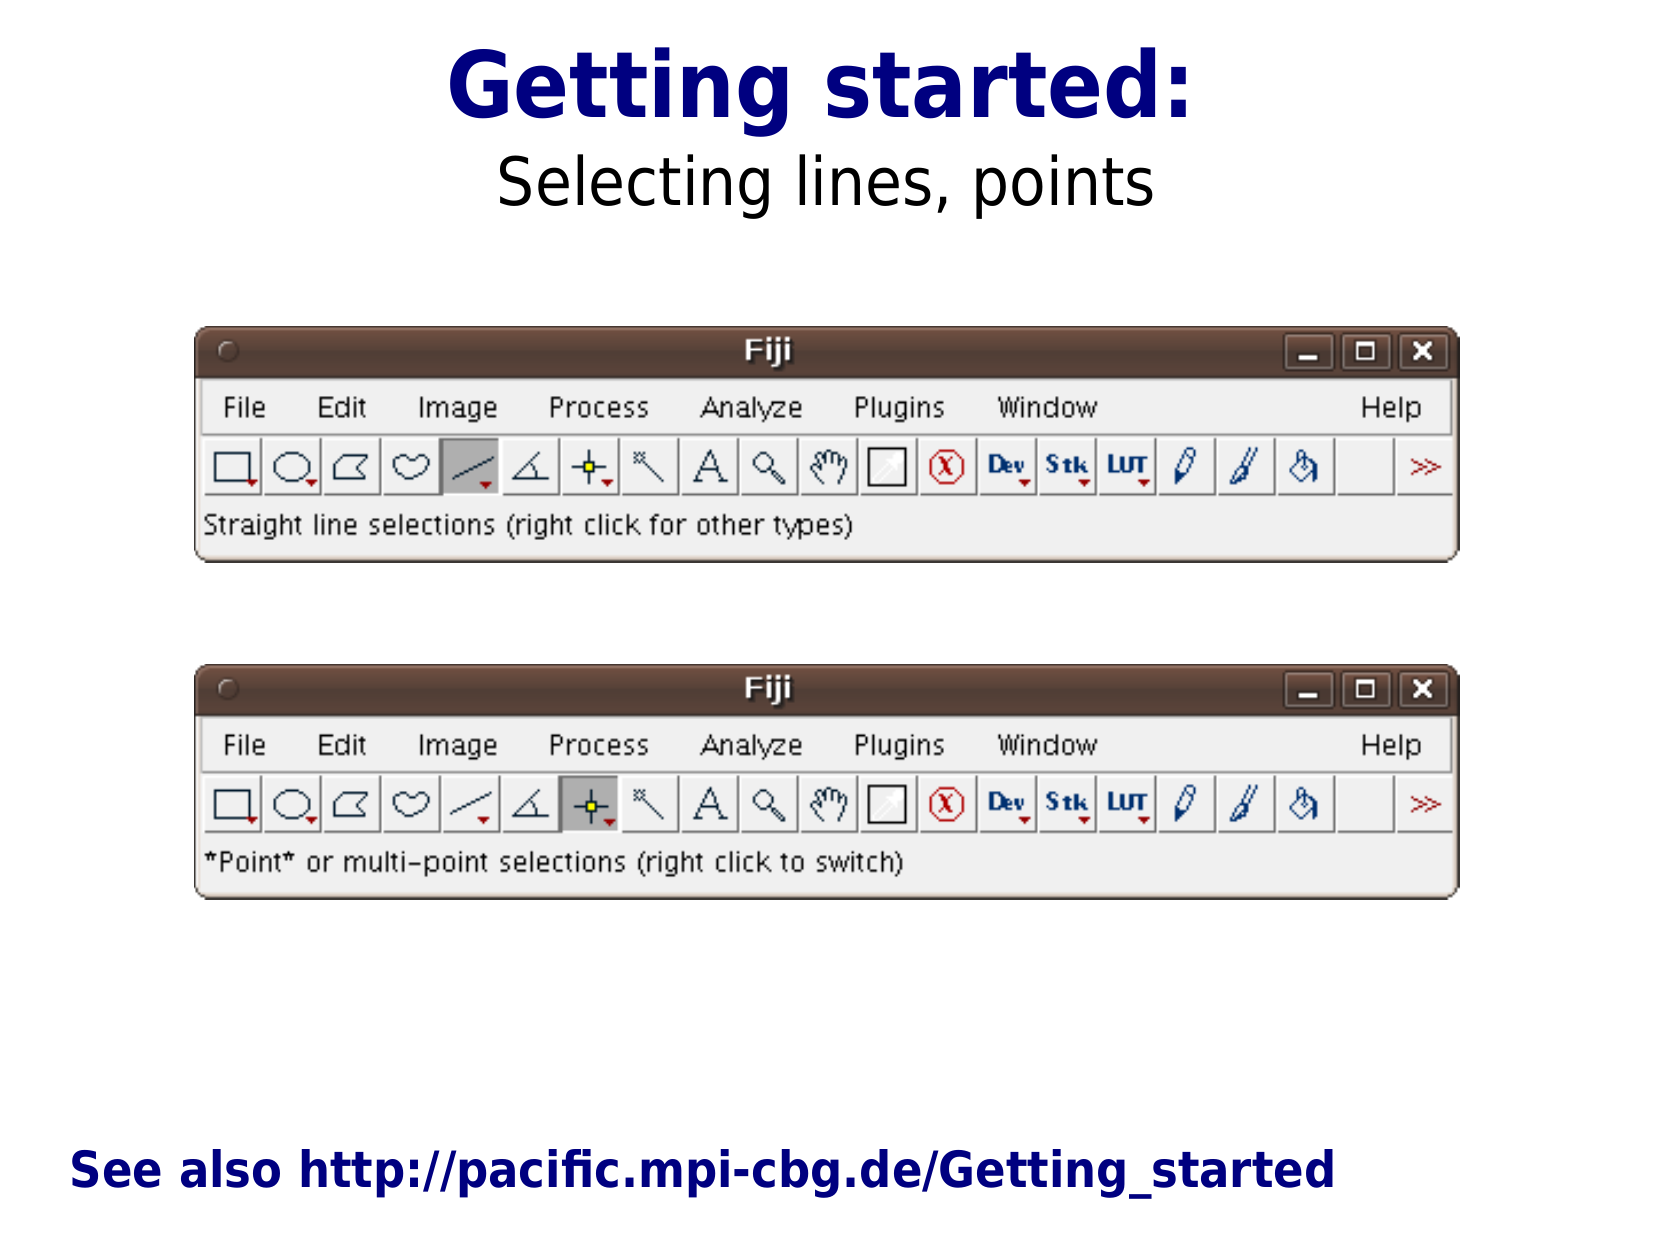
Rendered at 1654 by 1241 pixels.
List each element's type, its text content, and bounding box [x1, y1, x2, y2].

title Selecting lines, points [82, 141, 1571, 287]
text_box See also http://pacific.mpi-cbg.de/Getting_started [37, 1133, 1602, 1207]
picture [194, 326, 1460, 563]
title Getting started: [82, 31, 1571, 141]
picture [194, 664, 1460, 901]
